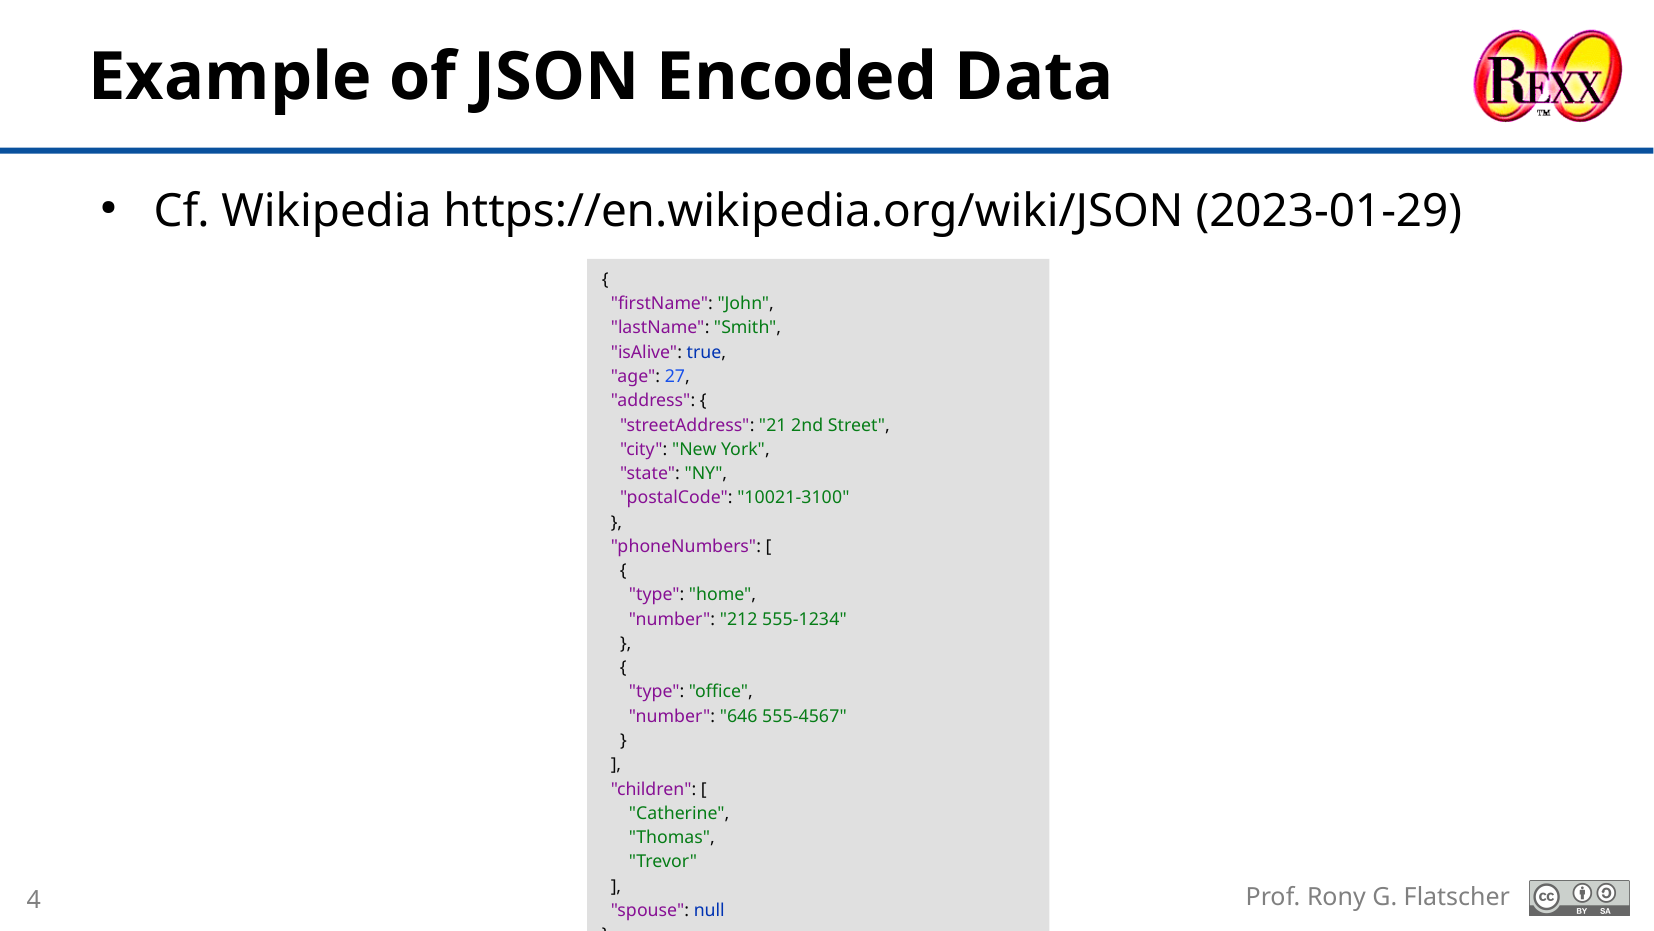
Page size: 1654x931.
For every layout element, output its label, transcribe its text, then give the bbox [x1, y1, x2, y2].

title Example of JSON Encoded Data [29, 0, 1654, 148]
list Cf. Wikipedia https://en.wikipedia.org/wiki/JSON (2023-01-29) [82, 177, 1573, 857]
text_box { "firstName": "John", "lastName": "Smith", "isAlive": true, "age": 27, "address": { "streetAddress": "21 2nd Street", "city": "New York", "state": "NY", "postalCode": "10021-3100" }, "phoneNumbers": [ { "type": "home", "number": "212 555-1234" }, { "type": "office", "number": "646 555-4567" } ], "children": [ "Catherine", "Thomas", "Trevor" ], "spouse": null } [587, 258, 1050, 919]
